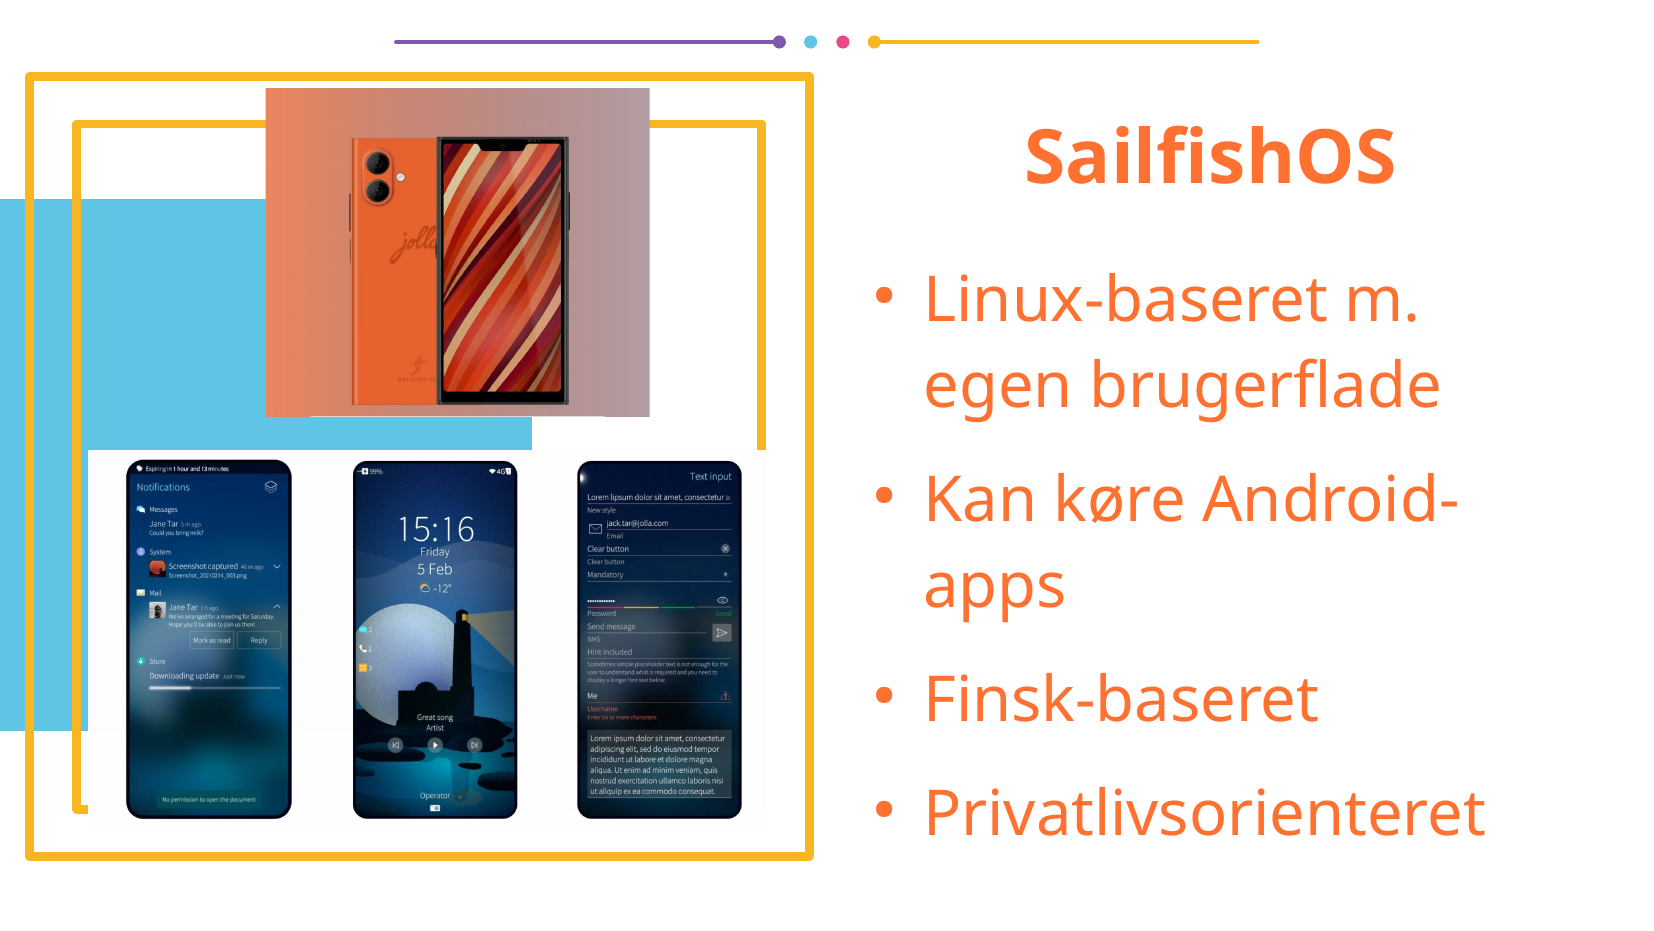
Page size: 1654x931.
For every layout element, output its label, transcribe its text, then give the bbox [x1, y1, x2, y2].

list Linux-baseret m. egen brugerflade Kan køre Android-apps Finsk-baseret Privatlivsorienteret [856, 253, 1565, 857]
picture [88, 450, 767, 832]
picture [265, 88, 650, 417]
title SailfishOS [856, 76, 1565, 233]
